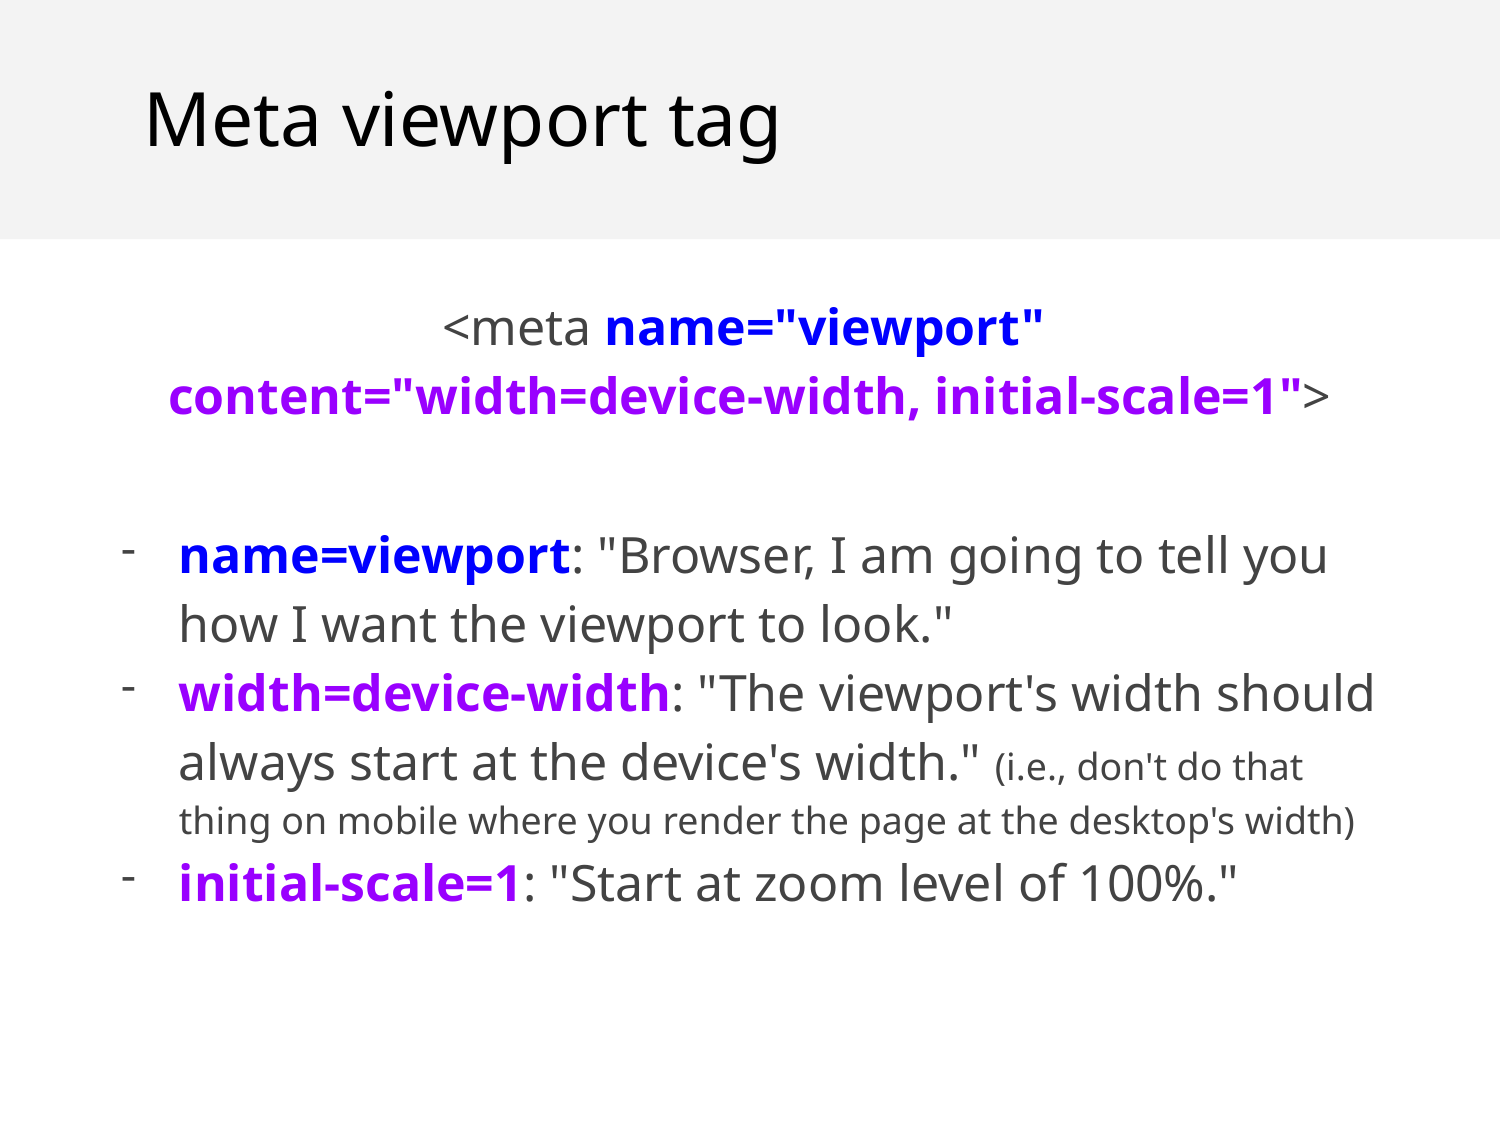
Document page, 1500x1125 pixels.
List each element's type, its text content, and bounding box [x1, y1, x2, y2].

list <meta name="viewport" content="width=device-width, initial-scale=1"> name=viewport: "Browser, I am going to tell you how I want the viewport to look." width=device-width: "The viewport's width should always start at the device's width." (i.e., don't do that thing on mobile where you render the page at the desktop's width) initial-scale=1: "Start at zoom level of 100%." [89, 271, 1411, 1019]
title Meta viewport tag [128, 56, 1372, 183]
